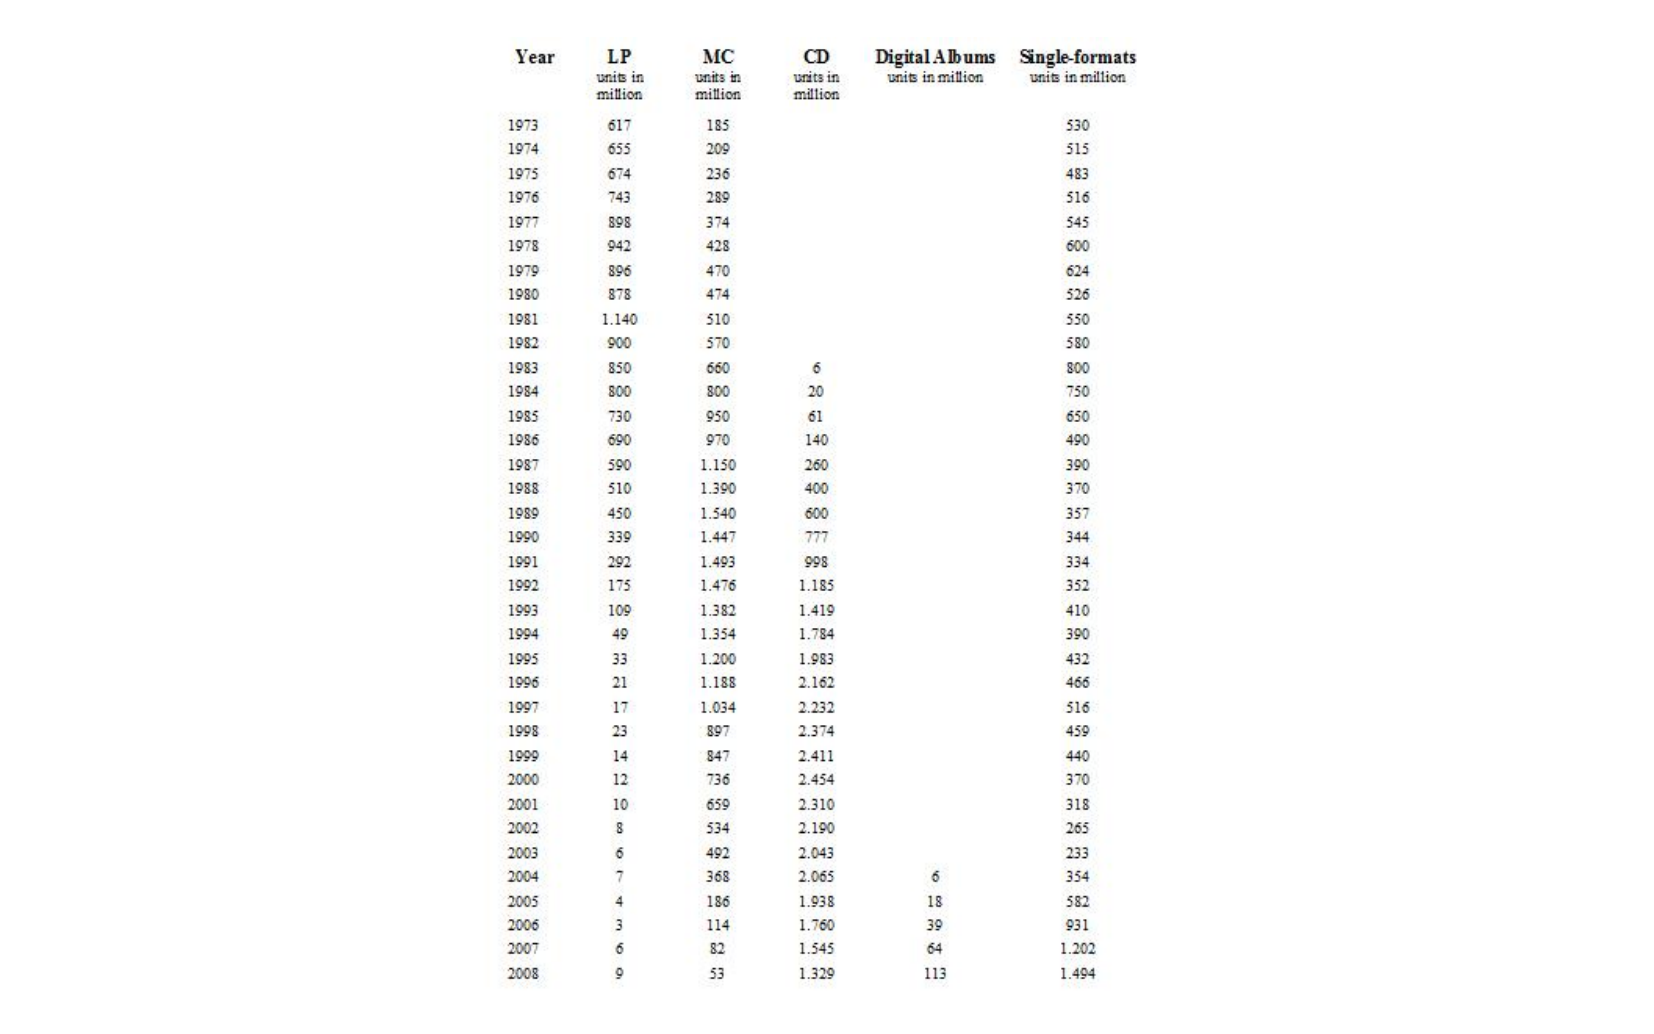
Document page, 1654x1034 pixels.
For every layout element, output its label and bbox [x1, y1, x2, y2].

picture [461, 37, 1193, 1012]
